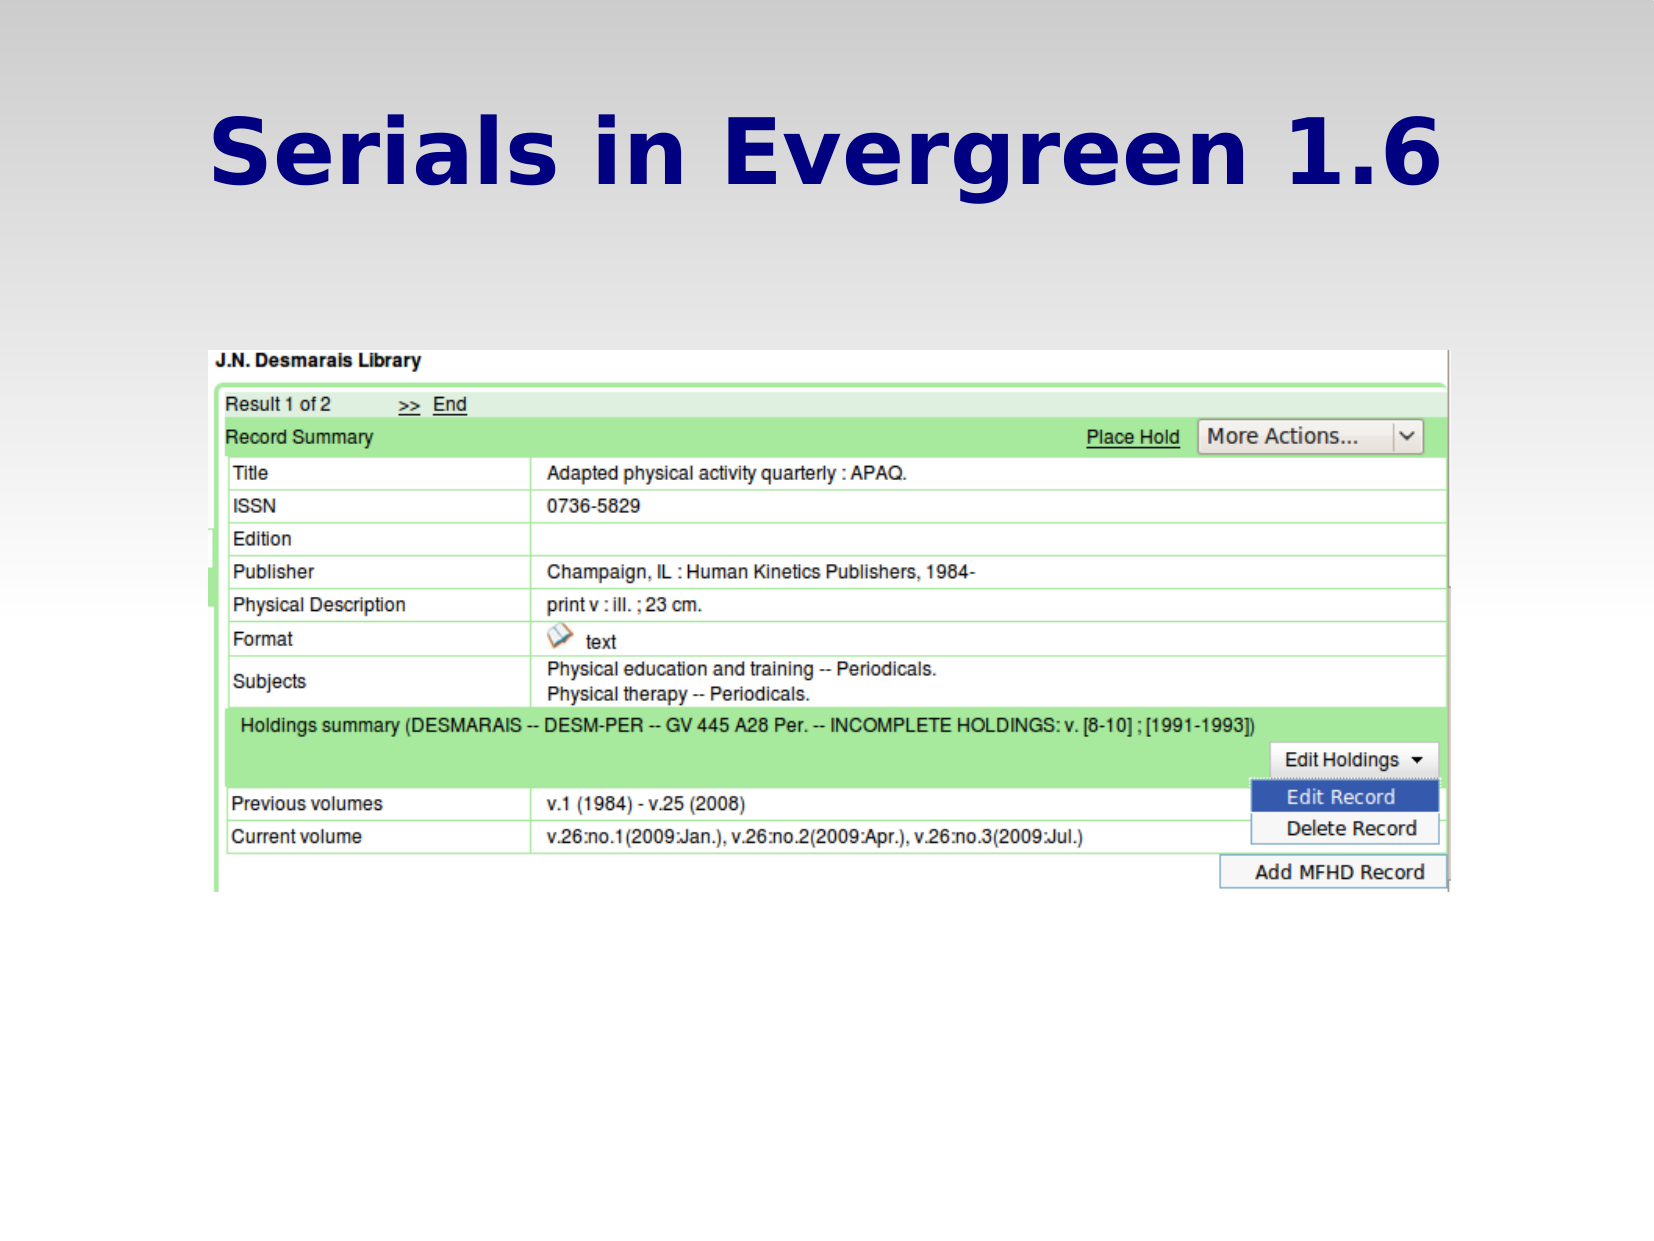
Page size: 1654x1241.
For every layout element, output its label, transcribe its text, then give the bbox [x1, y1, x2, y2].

title Serials in Evergreen 1.6 [82, 49, 1571, 257]
picture [208, 350, 1451, 892]
